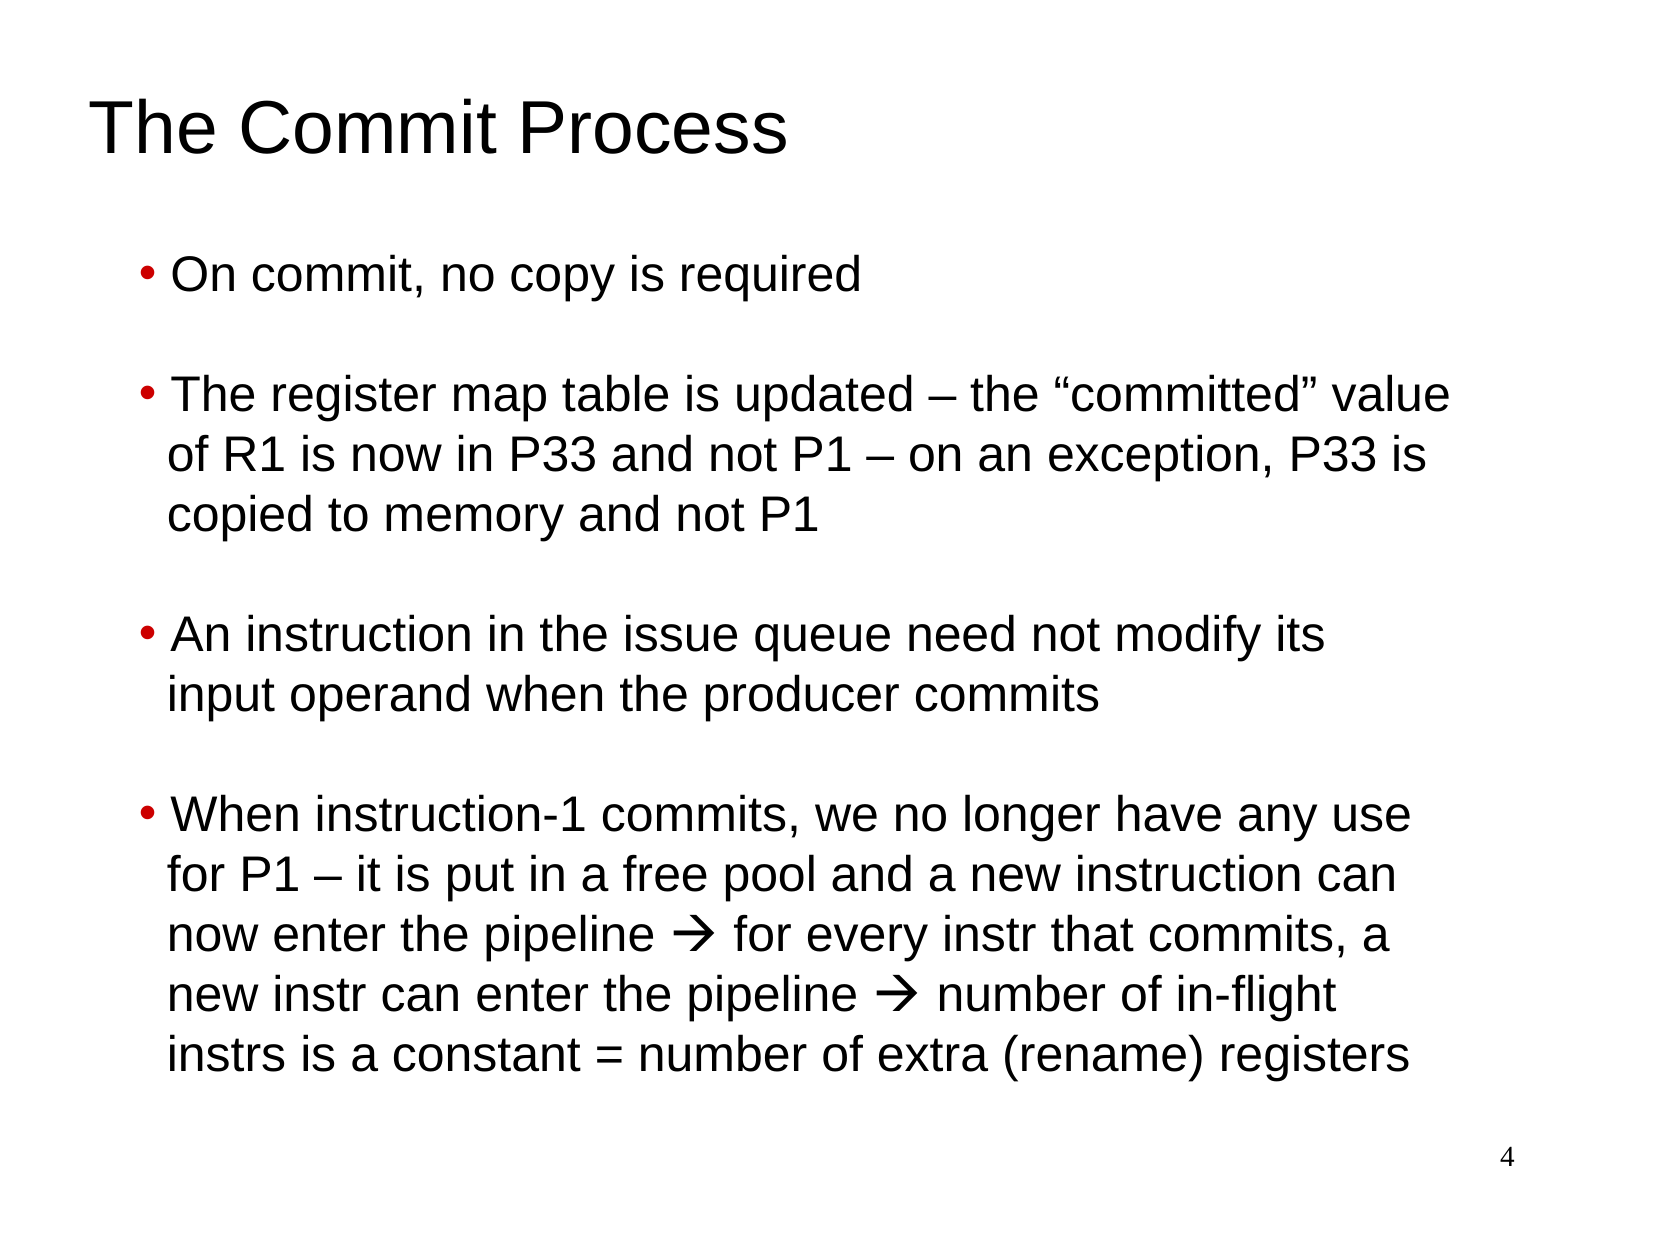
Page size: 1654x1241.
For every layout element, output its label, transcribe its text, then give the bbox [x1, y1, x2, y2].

text_box <number> [1185, 1129, 1530, 1213]
text_box The Commit Process [74, 71, 805, 177]
text_box On commit, no copy is required The register map table is updated – the “committed” value of R1 is now in P33 and not P1 – on an exception, P33 is copied to memory and not P1 An instruction in the issue queue need not modify its input operand when the producer commits When instruction-1 commits, we no longer have any use for P1 – it is put in a free pool and a new instruction can now enter the pipeline  for every instr that commits, a new instr can enter the pipeline  number of in-flight instrs is a constant = number of extra (rename) registers [124, 234, 1467, 1090]
